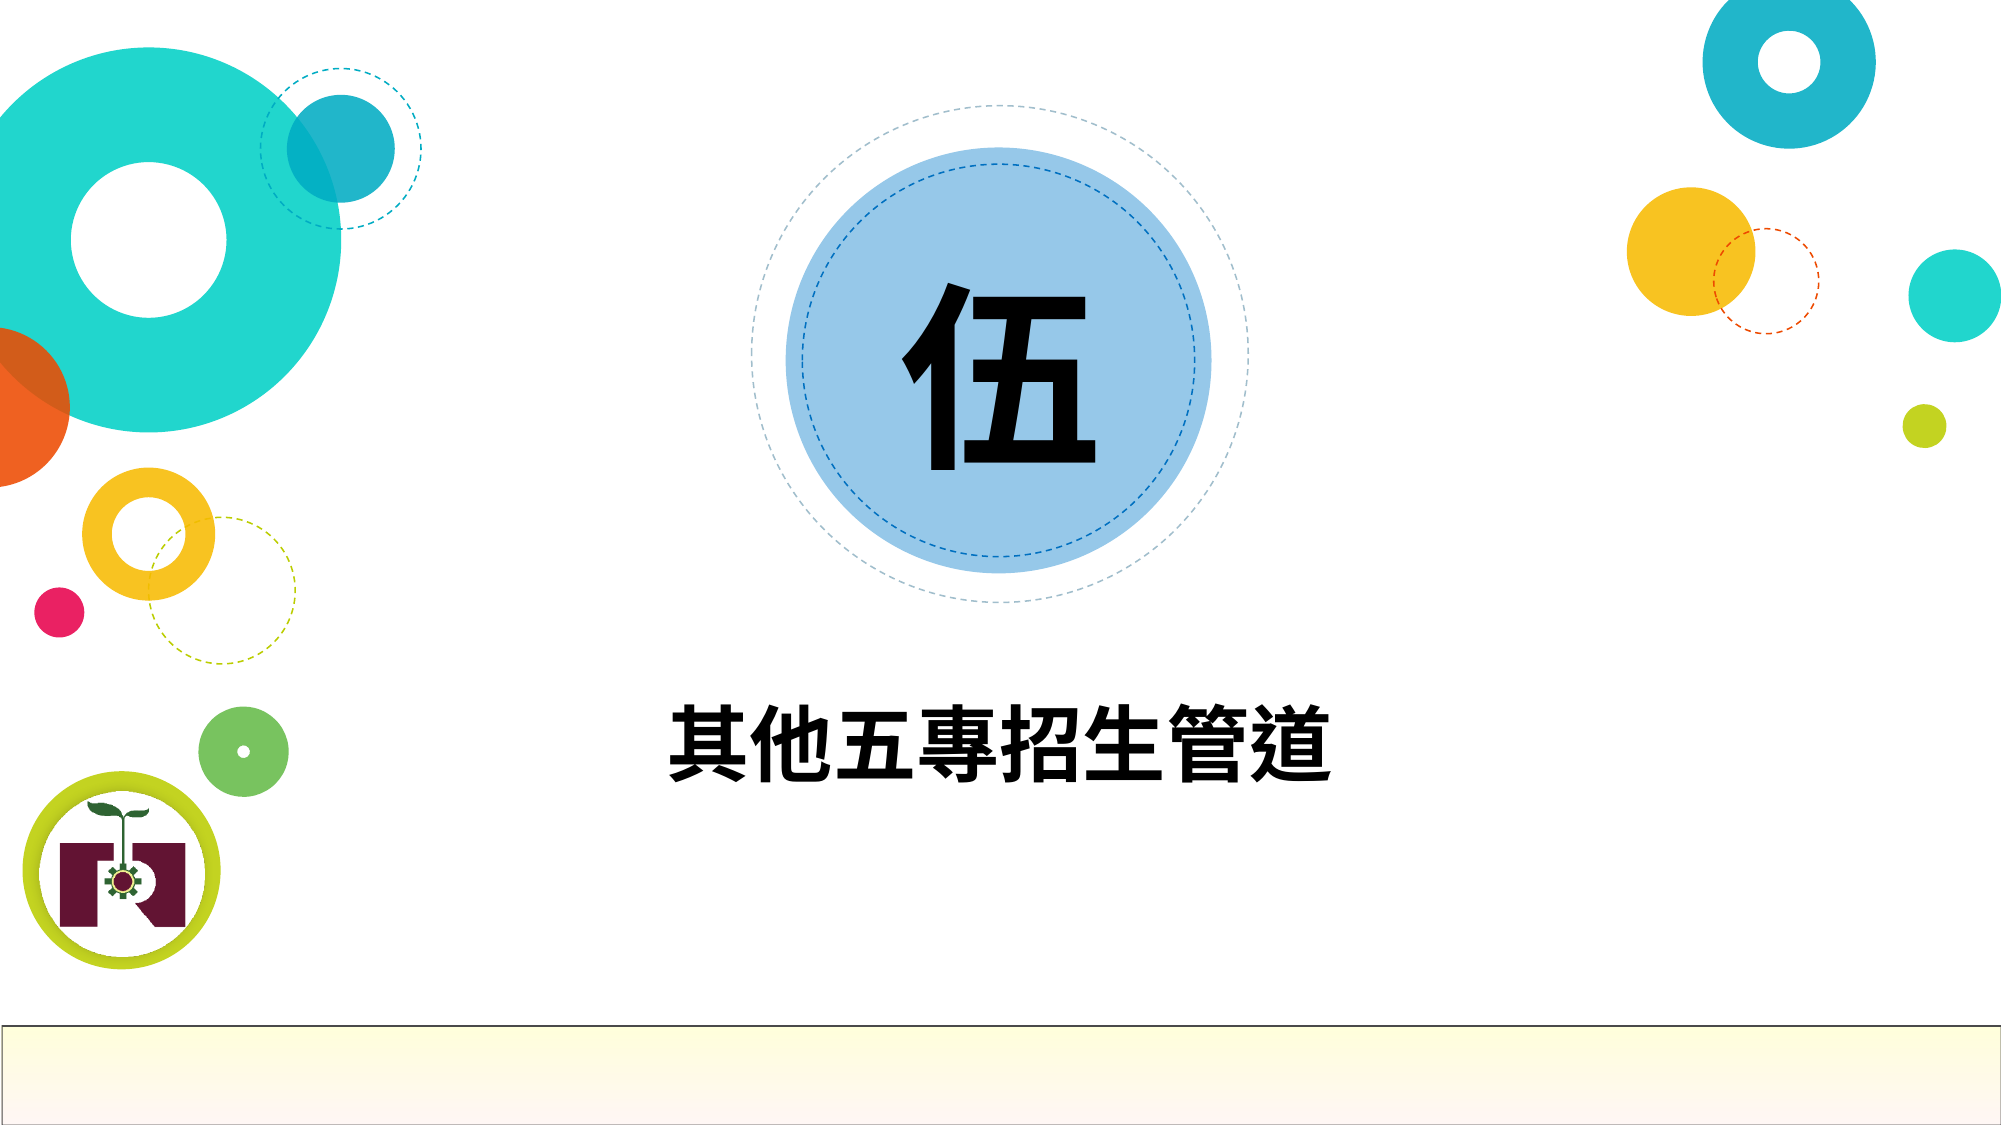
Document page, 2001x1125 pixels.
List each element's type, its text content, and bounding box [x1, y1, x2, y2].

text_box 伍 [756, 180, 1245, 508]
text_box [885, 147, 1112, 180]
picture [39, 791, 205, 957]
text_box 其他五專招生管道 [429, 677, 1571, 907]
text_box [845, 508, 1153, 574]
